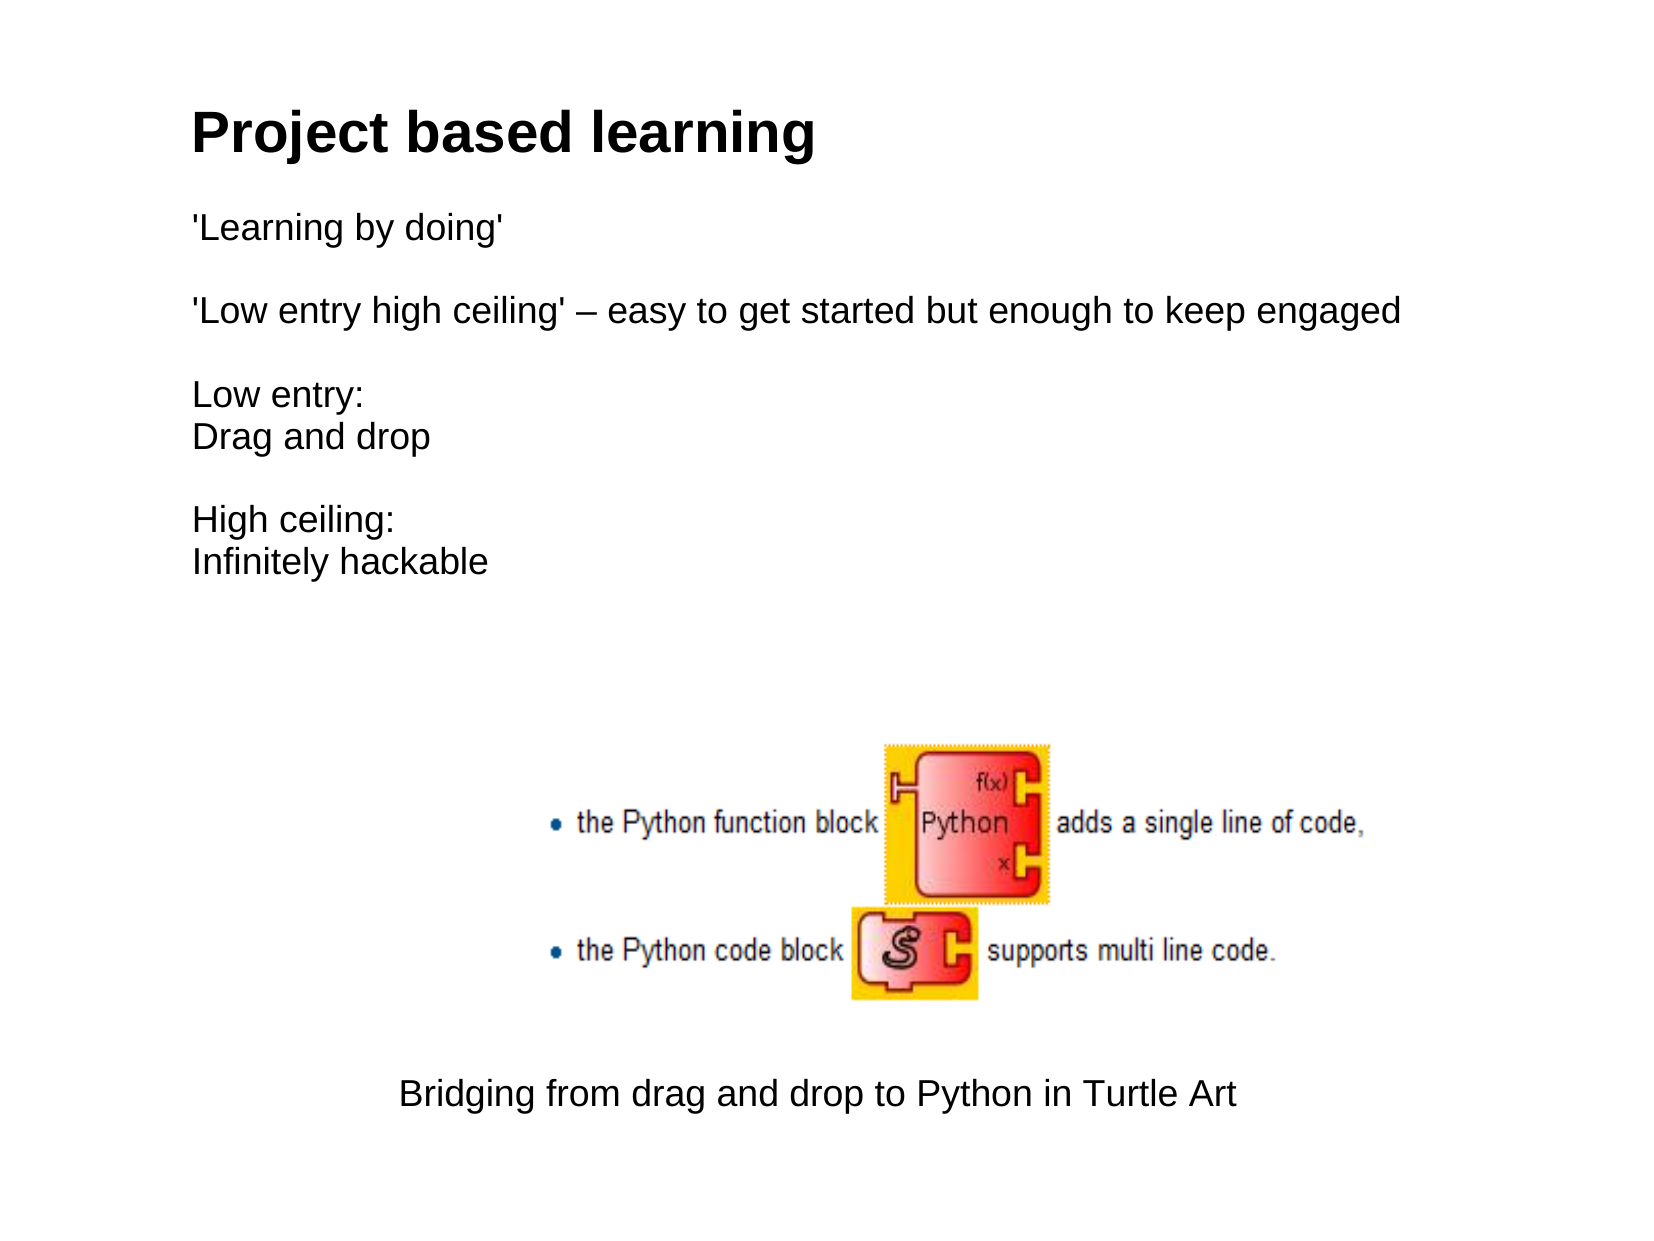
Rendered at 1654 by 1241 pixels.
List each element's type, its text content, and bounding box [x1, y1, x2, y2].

picture [531, 738, 1388, 1010]
text_box Project based learning 'Learning by doing' 'Low entry high ceiling' – easy to get started but enough to keep engaged Low entry: Drag and drop High ceiling: Infinitely hackable [177, 88, 1536, 675]
text_box Bridging from drag and drop to Python in Turtle Art [383, 1062, 1624, 1120]
